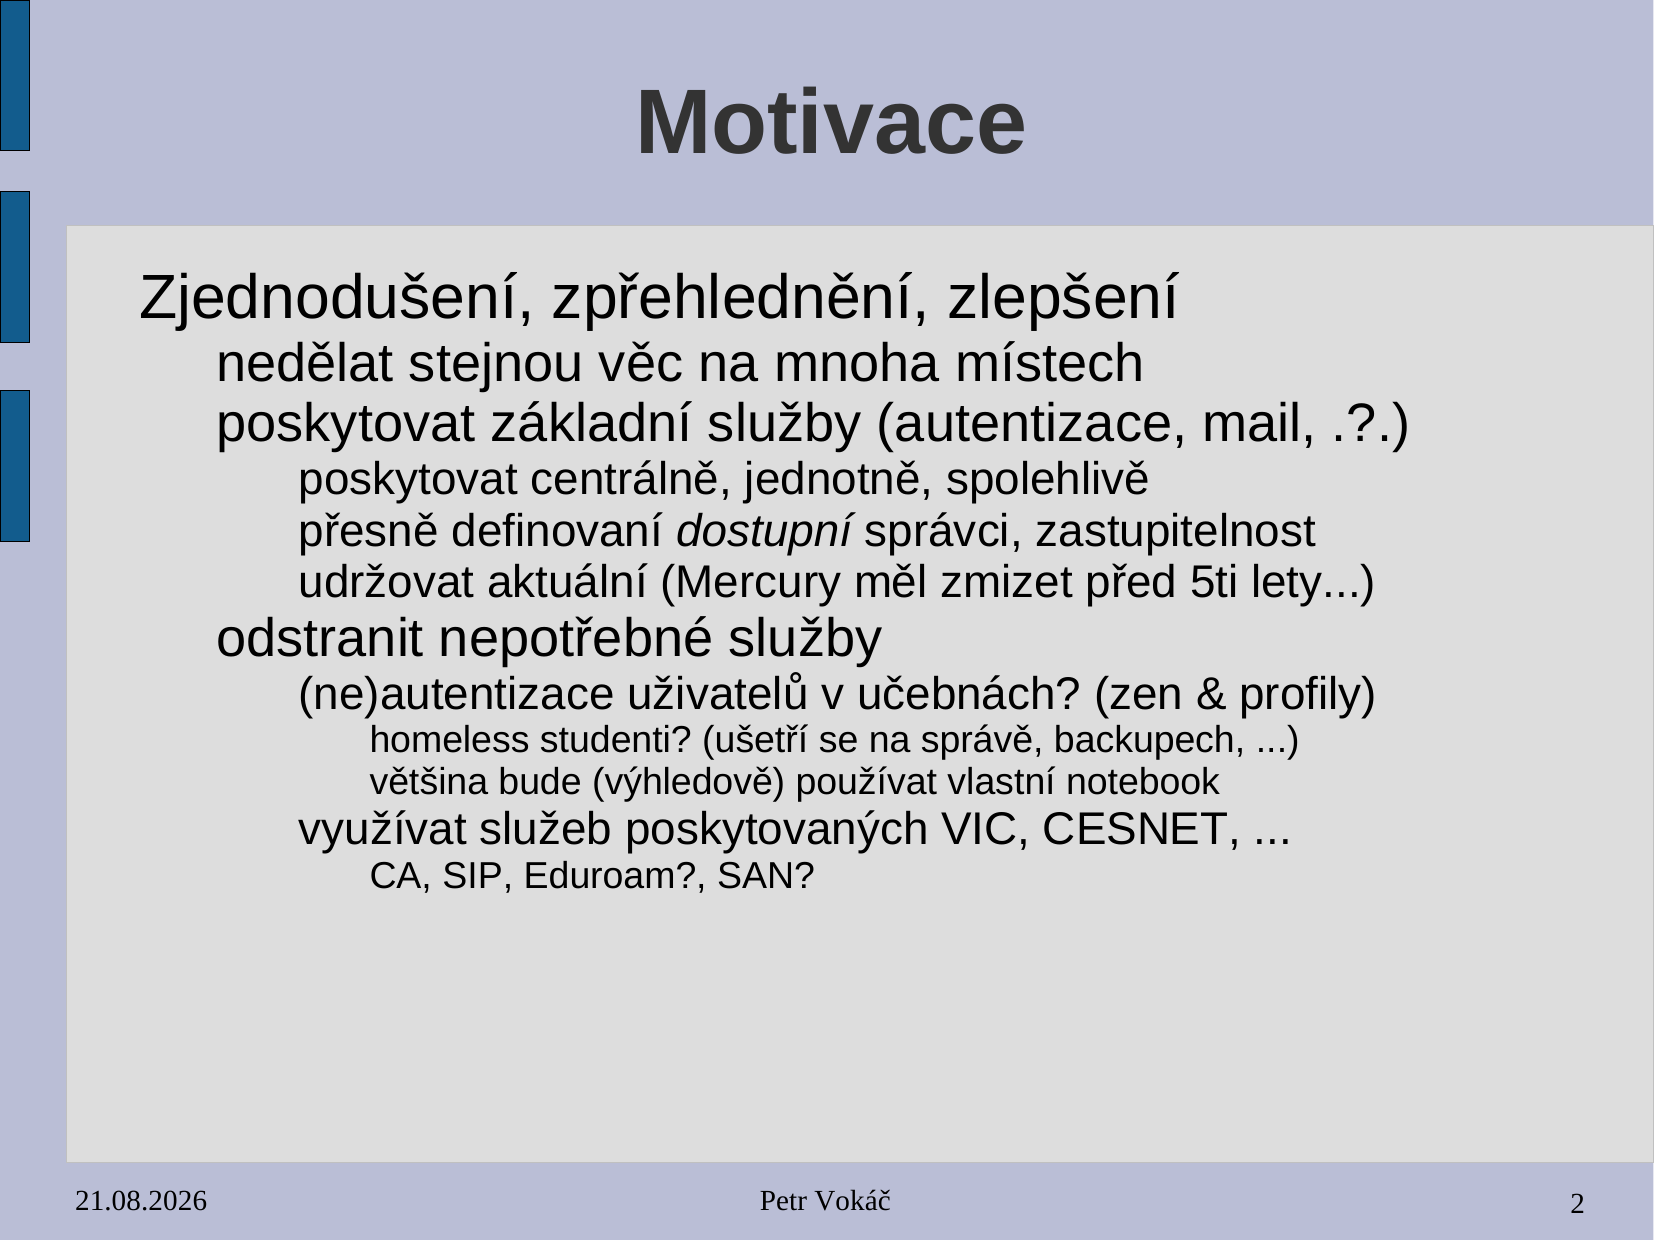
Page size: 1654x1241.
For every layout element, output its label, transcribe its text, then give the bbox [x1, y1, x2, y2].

title Motivace [125, 17, 1538, 226]
list Zjednodušení, zpřehlednění, zlepšení nedělat stejnou věc na mnoha místech poskytovat základní služby (autentizace, mail, .?.) poskytovat centrálně, jednotně, spolehlivě přesně definovaní dostupní správci, zastupitelnost udržovat aktuální (Mercury měl zmizet před 5ti lety...) odstranit nepotřebné služby (ne)autentizace uživatelů v učebnách? (zen & profily) homeless studenti? (ušetří se na správě, backupech, ...) většina bude (výhledově) používat vlastní notebook využívat služeb poskytovaných VIC, CESNET, ... CA, SIP, Eduroam?, SAN? [121, 262, 1576, 1163]
